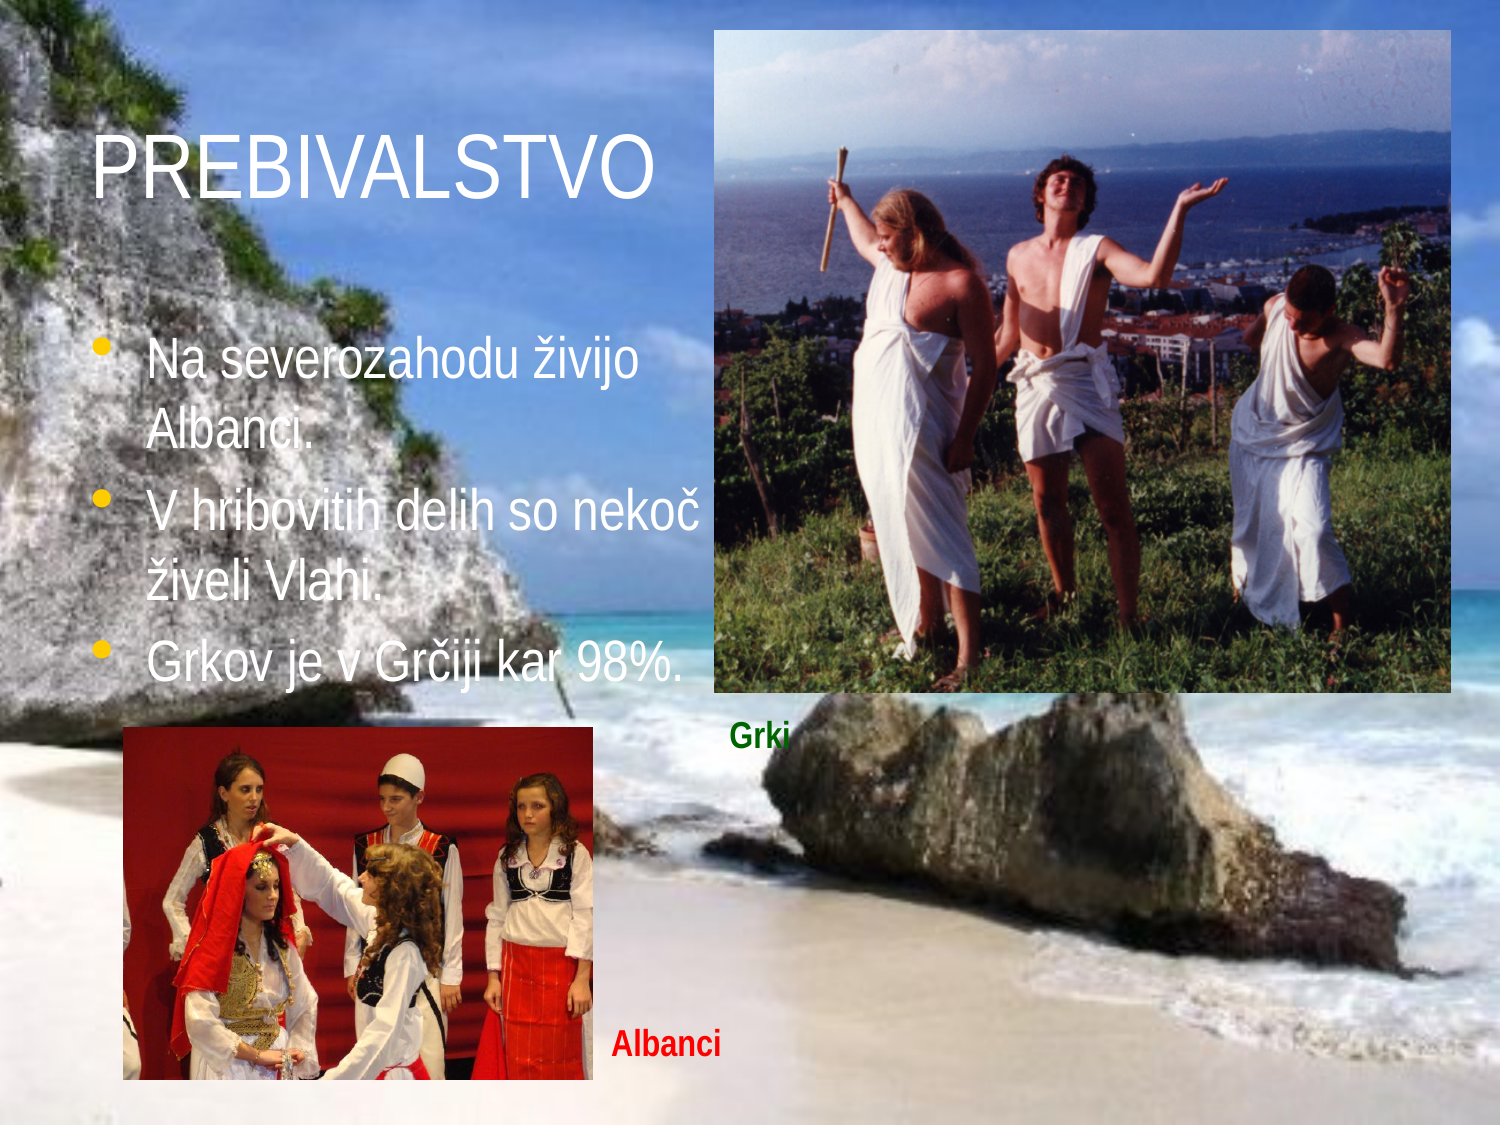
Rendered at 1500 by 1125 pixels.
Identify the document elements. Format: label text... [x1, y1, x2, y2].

title PREBIVALSTVO [75, 47, 714, 275]
text_box Grki [714, 704, 1447, 822]
text_box Albanci [596, 1011, 1152, 1072]
picture [0, 0, 1500, 1125]
list Na severozahodu živijo Albanci. V hribovitih delih so nekoč živeli Vlahi. Grkov je v Grčiji kar 98%. [75, 312, 738, 988]
